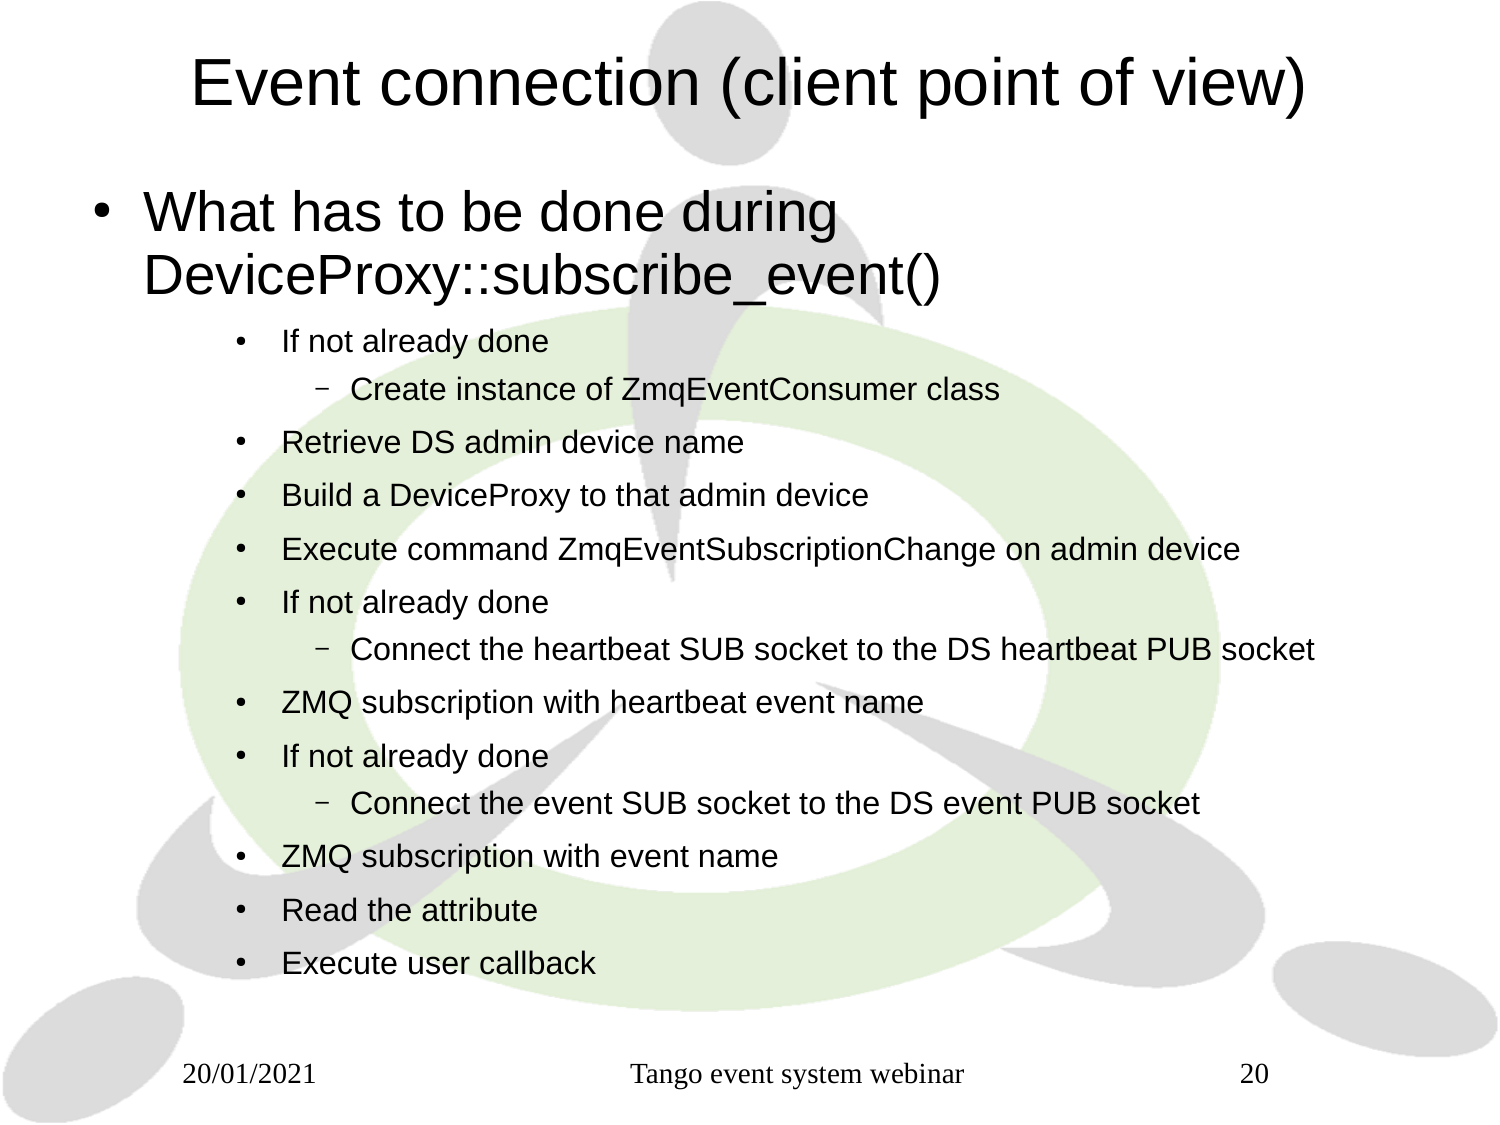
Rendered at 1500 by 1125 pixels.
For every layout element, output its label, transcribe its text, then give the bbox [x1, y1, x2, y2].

picture [0, 0, 1500, 1125]
list What has to be done during DeviceProxy::subscribe_event() If not already done Create instance of ZmqEventConsumer class Retrieve DS admin device name Build a DeviceProxy to that admin device Execute command ZmqEventSubscriptionChange on admin device If not already done Connect the heartbeat SUB socket to the DS heartbeat PUB socket ZMQ subscription with heartbeat event name If not already done Connect the event SUB socket to the DS event PUB socket ZMQ subscription with event name Read the attribute Execute user callback [75, 179, 1425, 991]
title Event connection (client point of view) [75, 29, 1426, 136]
